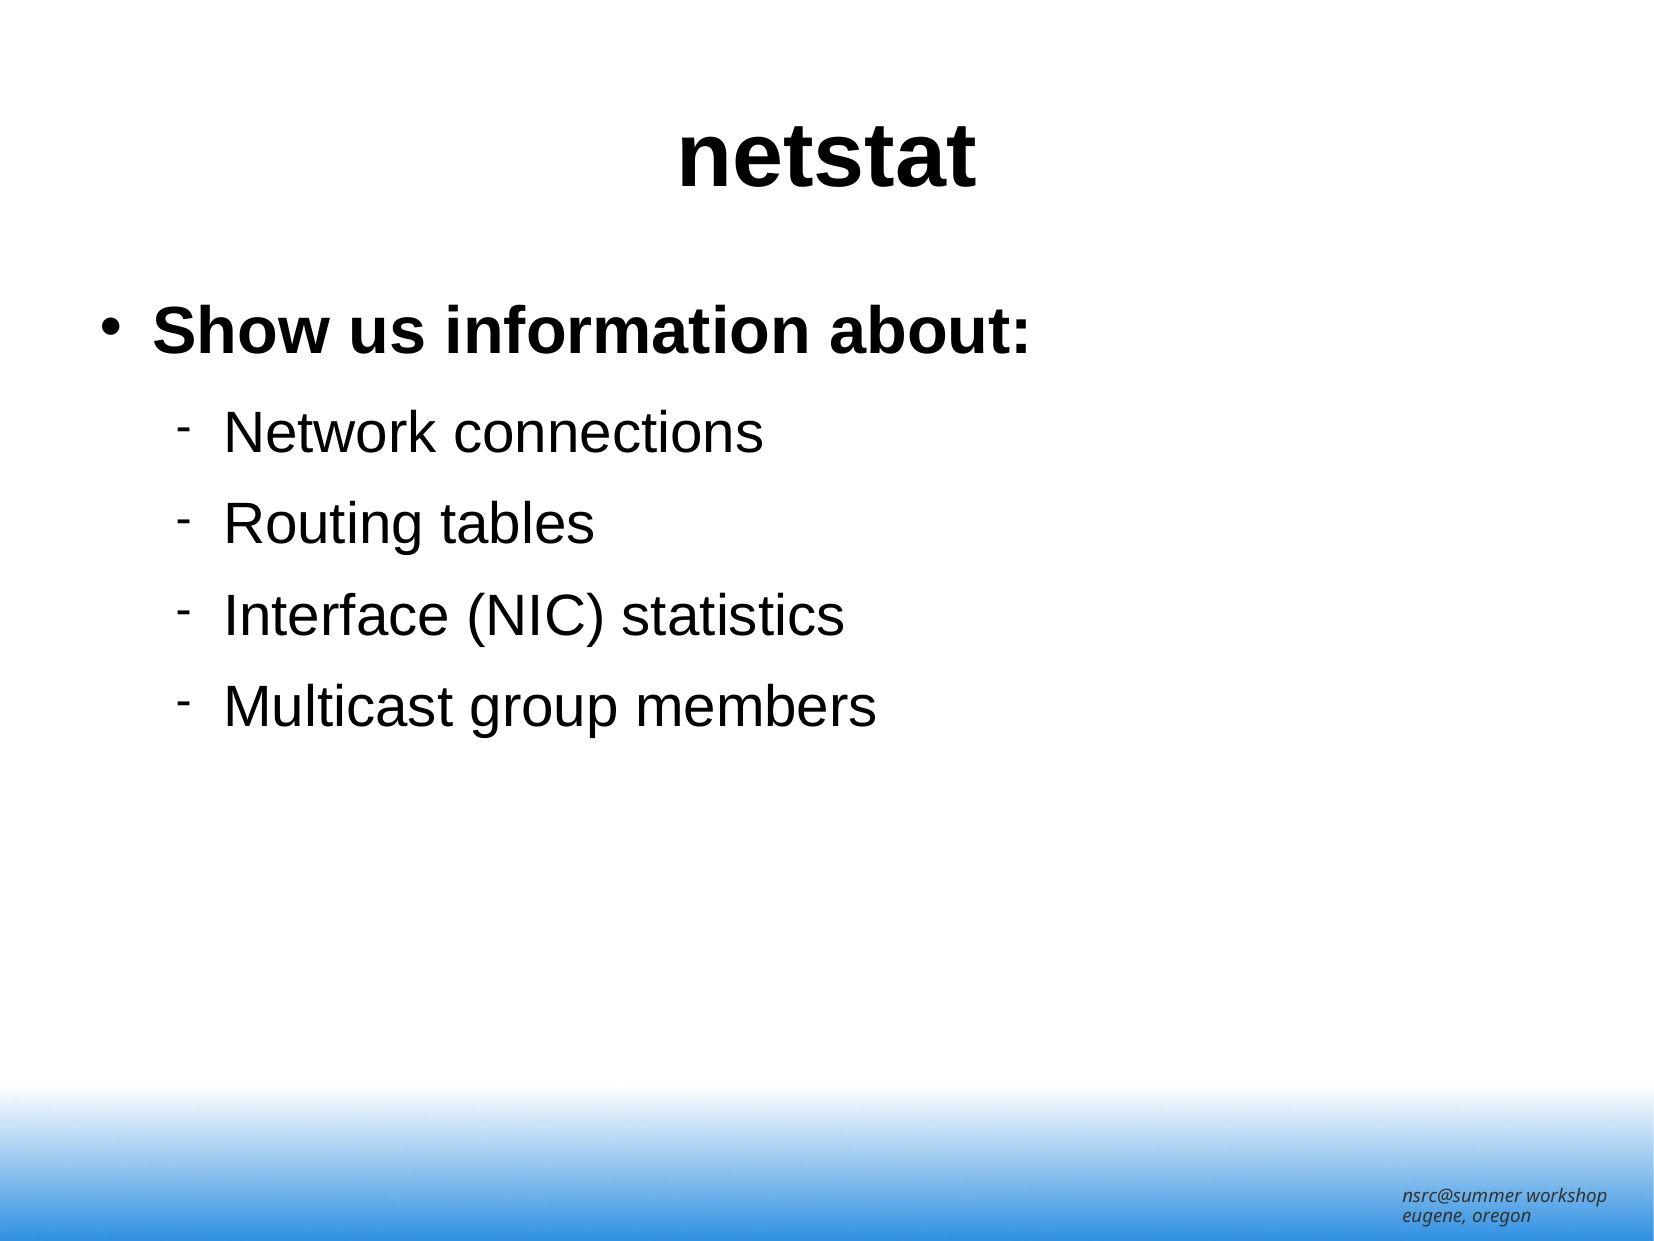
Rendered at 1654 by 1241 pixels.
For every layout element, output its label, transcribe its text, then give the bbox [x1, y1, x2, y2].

picture [0, 1083, 1654, 1241]
list Show us information about: Network connections Routing tables Interface (NIC) statistics Multicast group members [82, 290, 1571, 1109]
title netstat [82, 49, 1571, 257]
